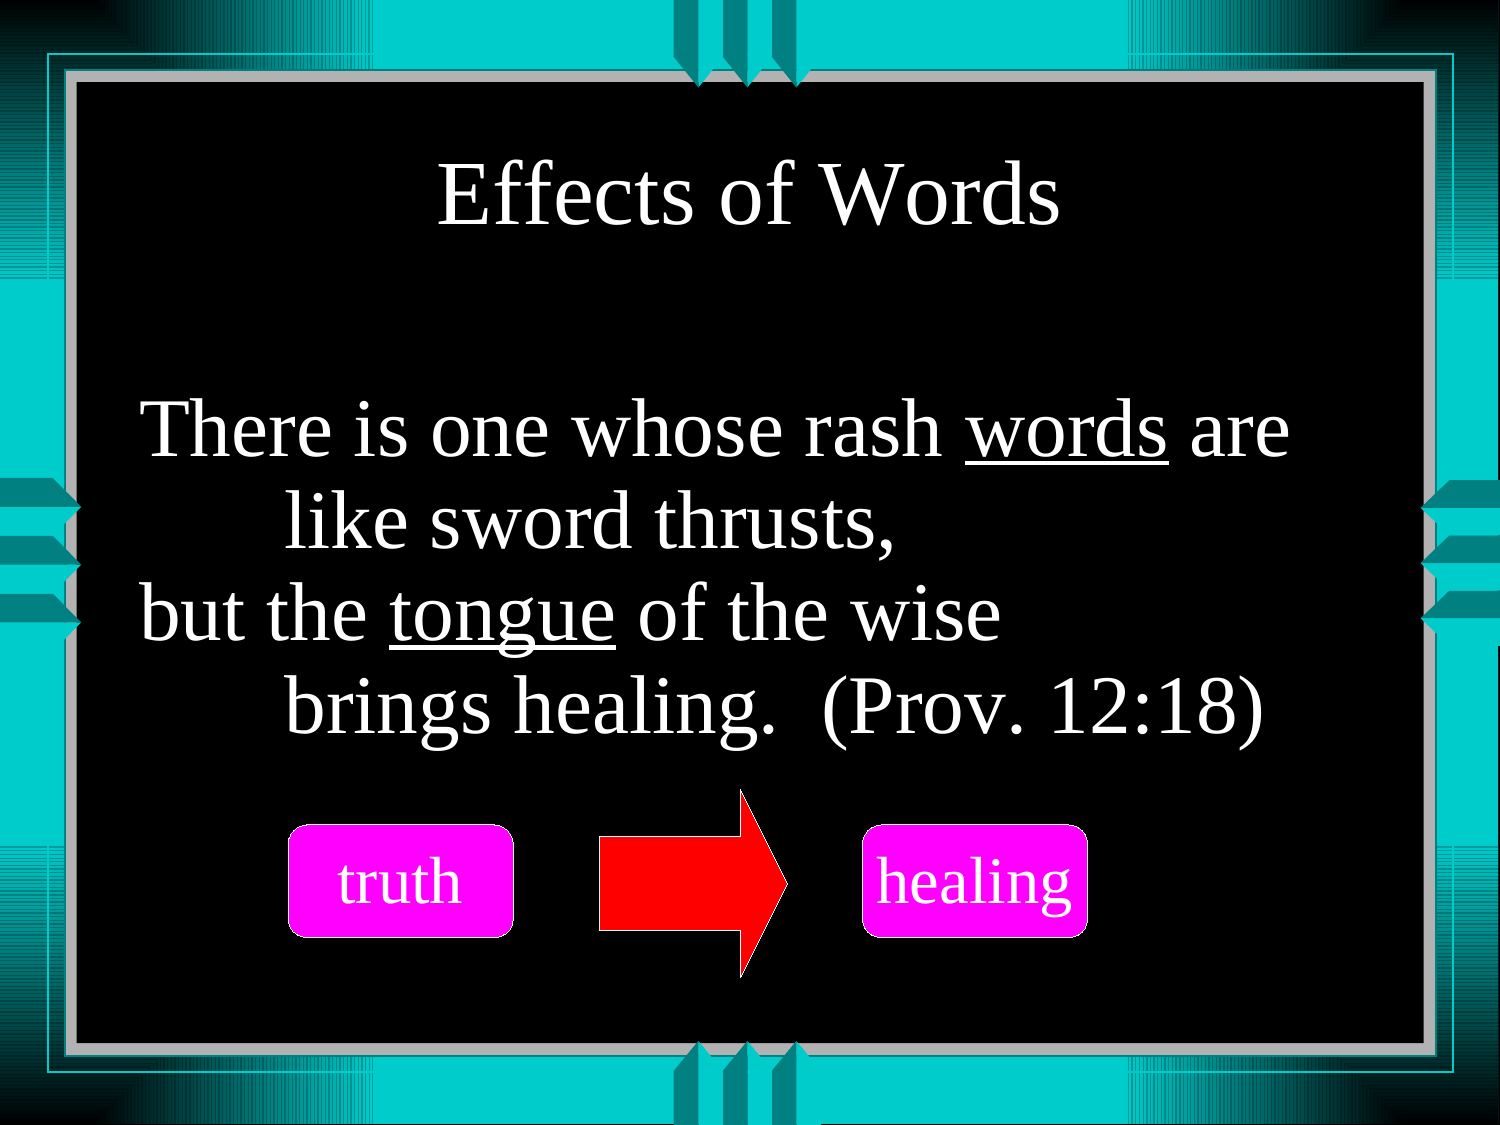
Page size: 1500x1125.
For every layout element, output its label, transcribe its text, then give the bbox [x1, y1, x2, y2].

title Effects of Words [112, 99, 1388, 288]
text_box truth [288, 824, 514, 938]
text_box [599, 789, 788, 978]
text_box There is one whose rash words are like sword thrusts, but the tongue of the wise brings healing. (Prov. 12:18) [124, 374, 1431, 851]
text_box healing [862, 824, 1088, 938]
